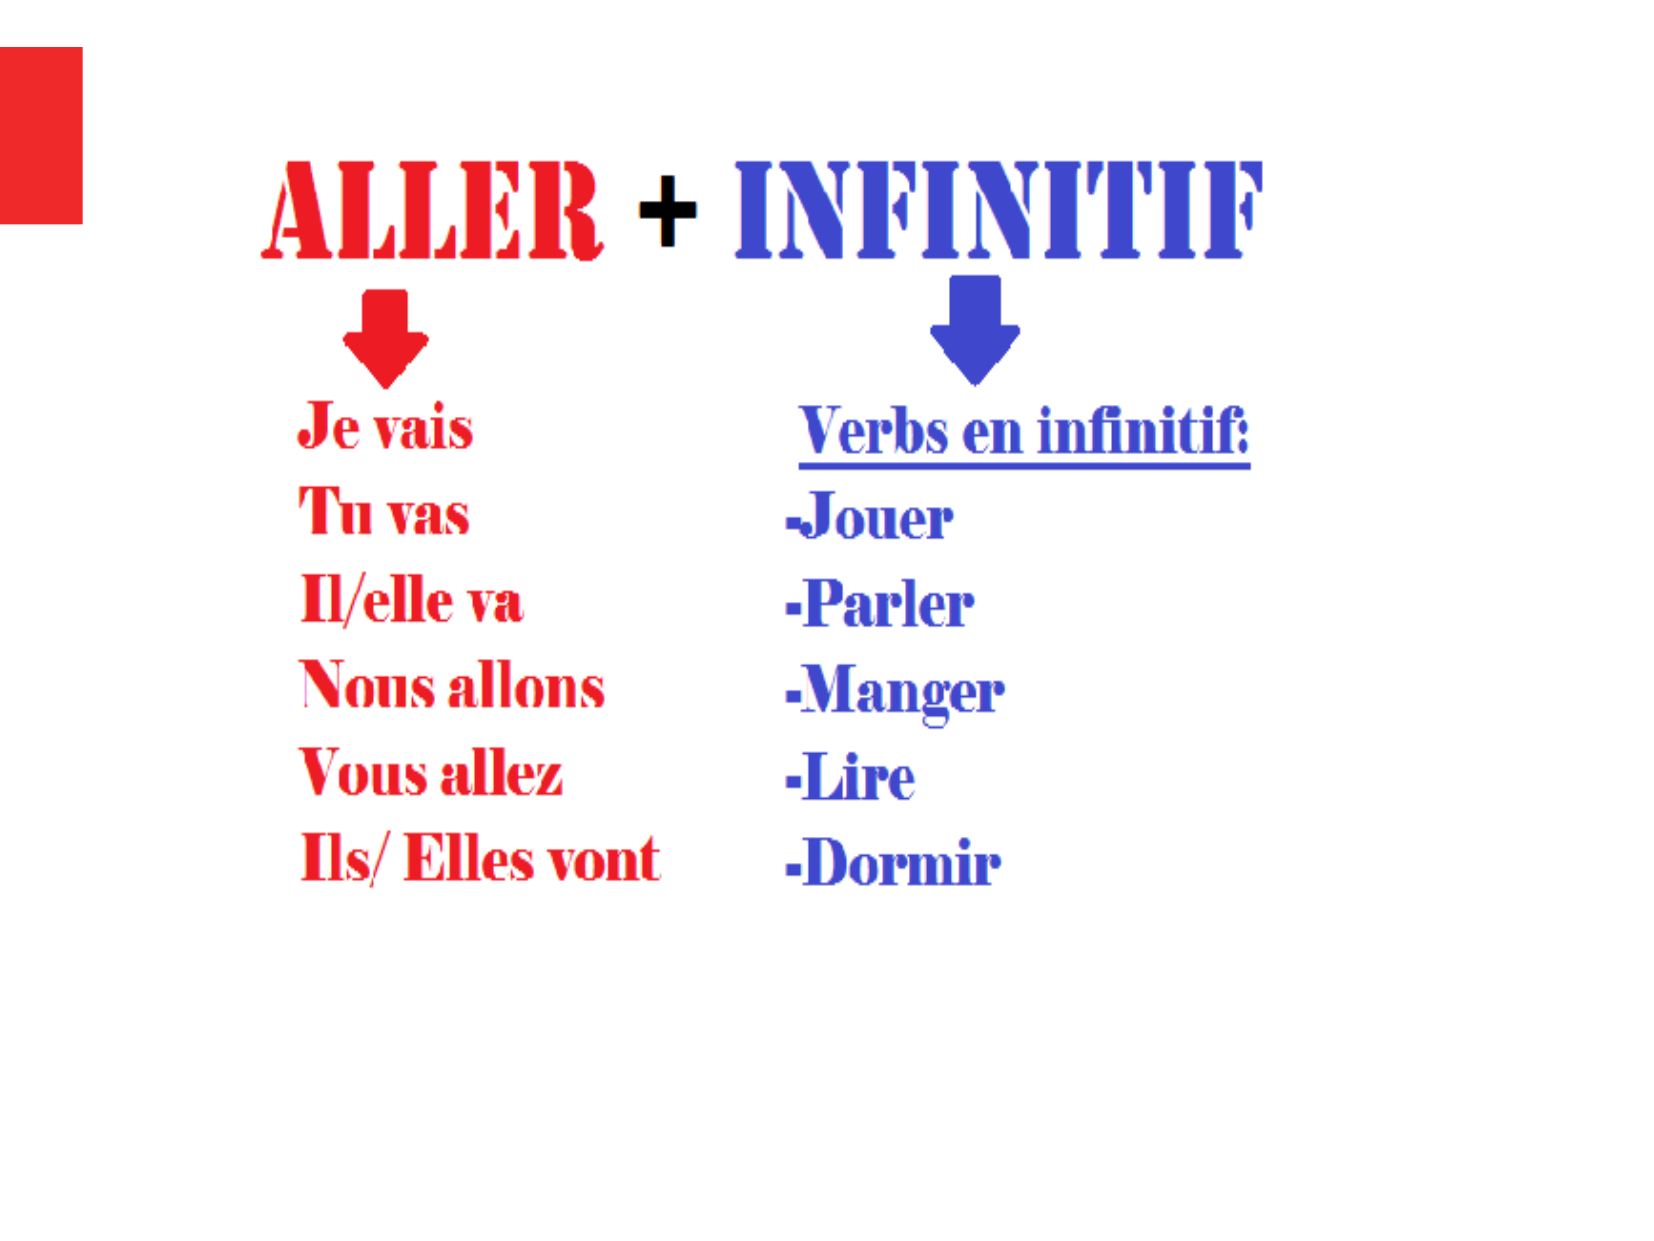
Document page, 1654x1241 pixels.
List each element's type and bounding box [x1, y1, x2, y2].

picture [248, 105, 1318, 1052]
